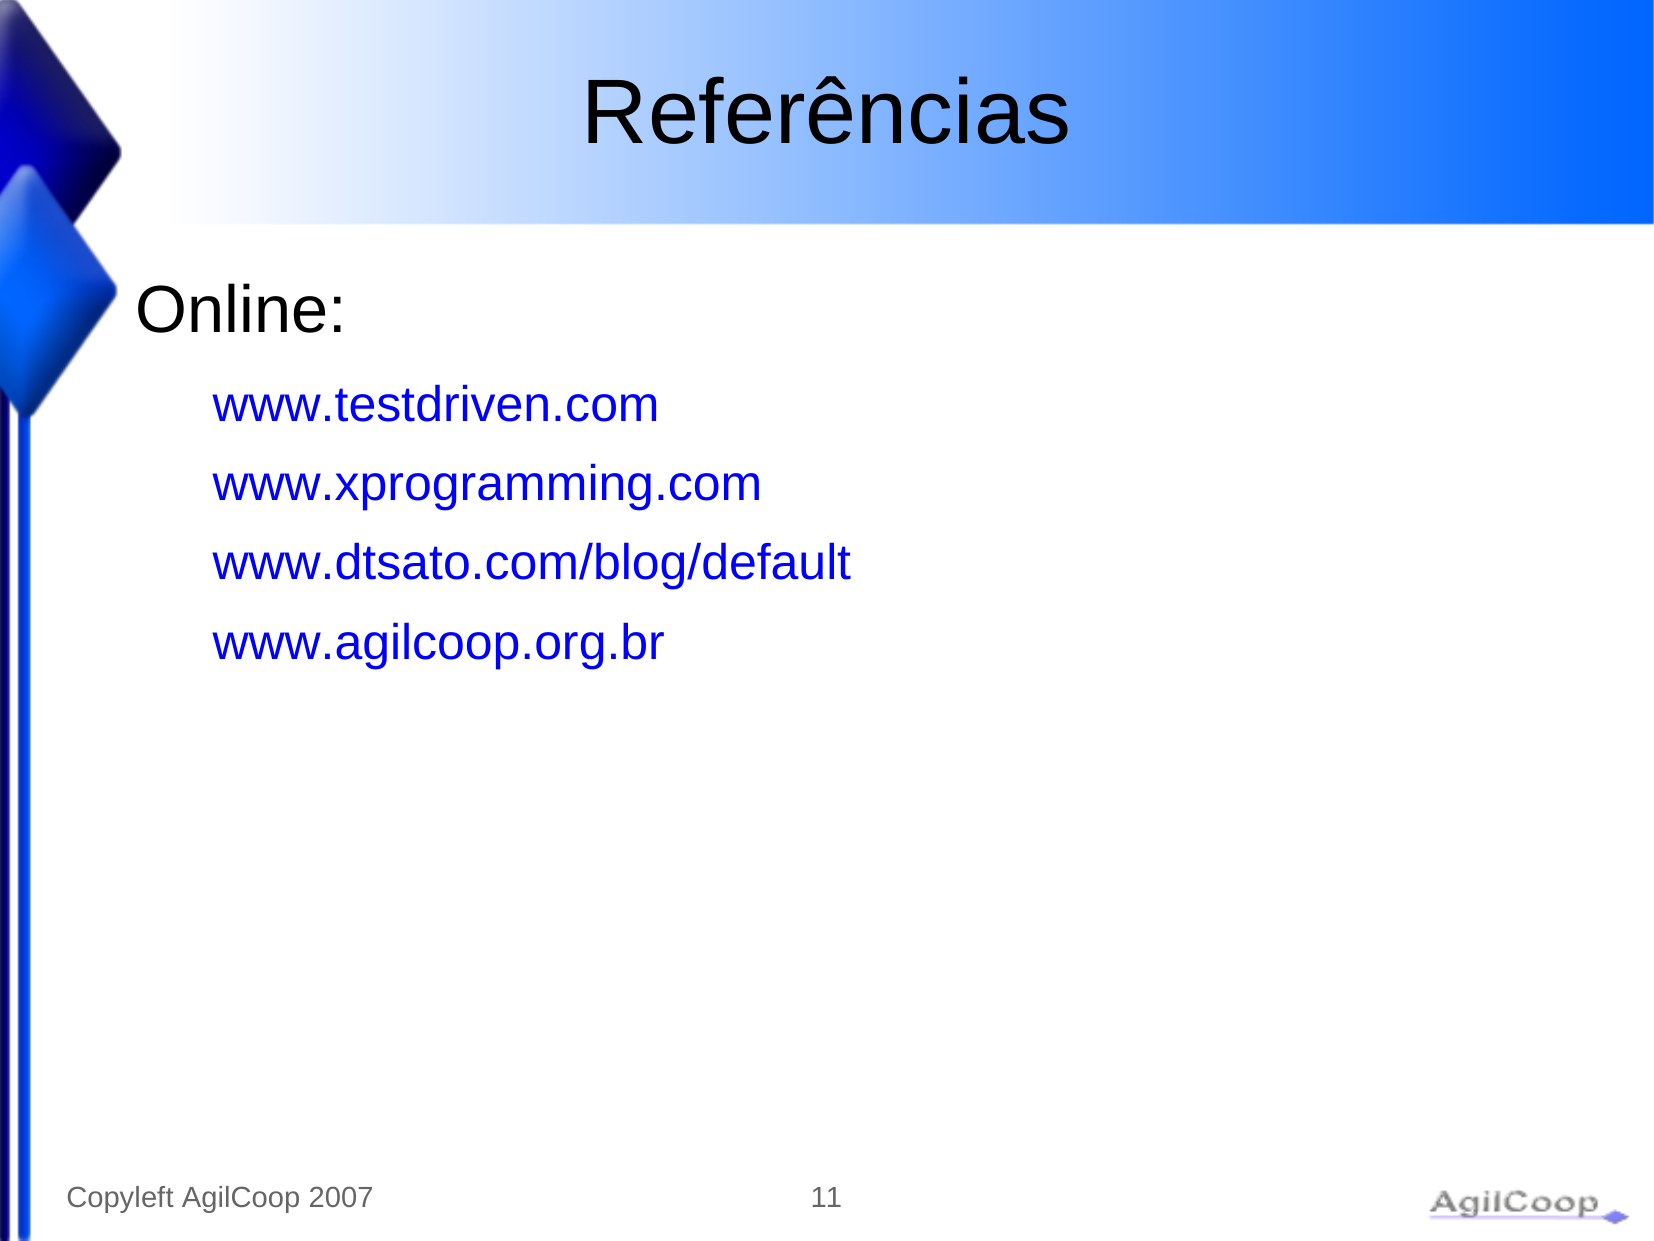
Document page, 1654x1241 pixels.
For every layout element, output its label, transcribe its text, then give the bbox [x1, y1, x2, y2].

picture [0, 0, 1654, 1241]
list Online: www.testdriven.com www.xprogramming.com www.dtsato.com/blog/default www.agilcoop.org.br [118, 271, 1607, 1108]
title Referências [82, 15, 1571, 208]
